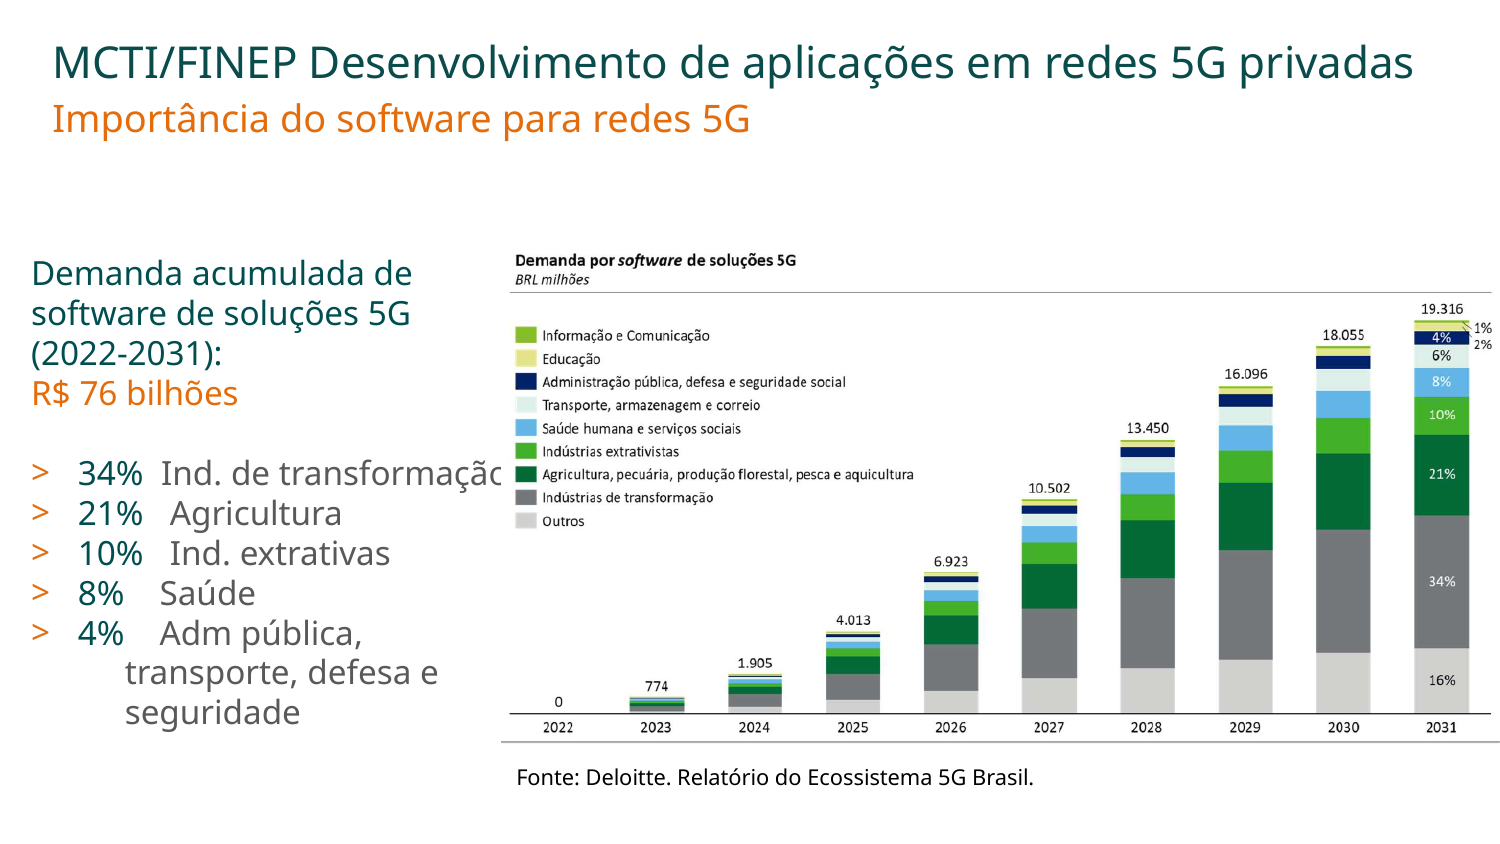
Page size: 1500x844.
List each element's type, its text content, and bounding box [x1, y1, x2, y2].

picture [501, 244, 1500, 741]
text_box MCTI/FINEP Desenvolvimento de aplicações em redes 5G privadas Importância do software para redes 5G [37, 20, 1454, 155]
text_box Fonte: Deloitte. Relatório do Ecossistema 5G Brasil. [501, 756, 1500, 797]
text_box Demanda acumulada de software de soluções 5G (2022-2031): R$ 76 bilhões 34% Ind. de transformação 21% Agricultura 10% Ind. extrativas 8% Saúde 4% Adm pública, transporte, defesa e seguridade [16, 245, 501, 739]
